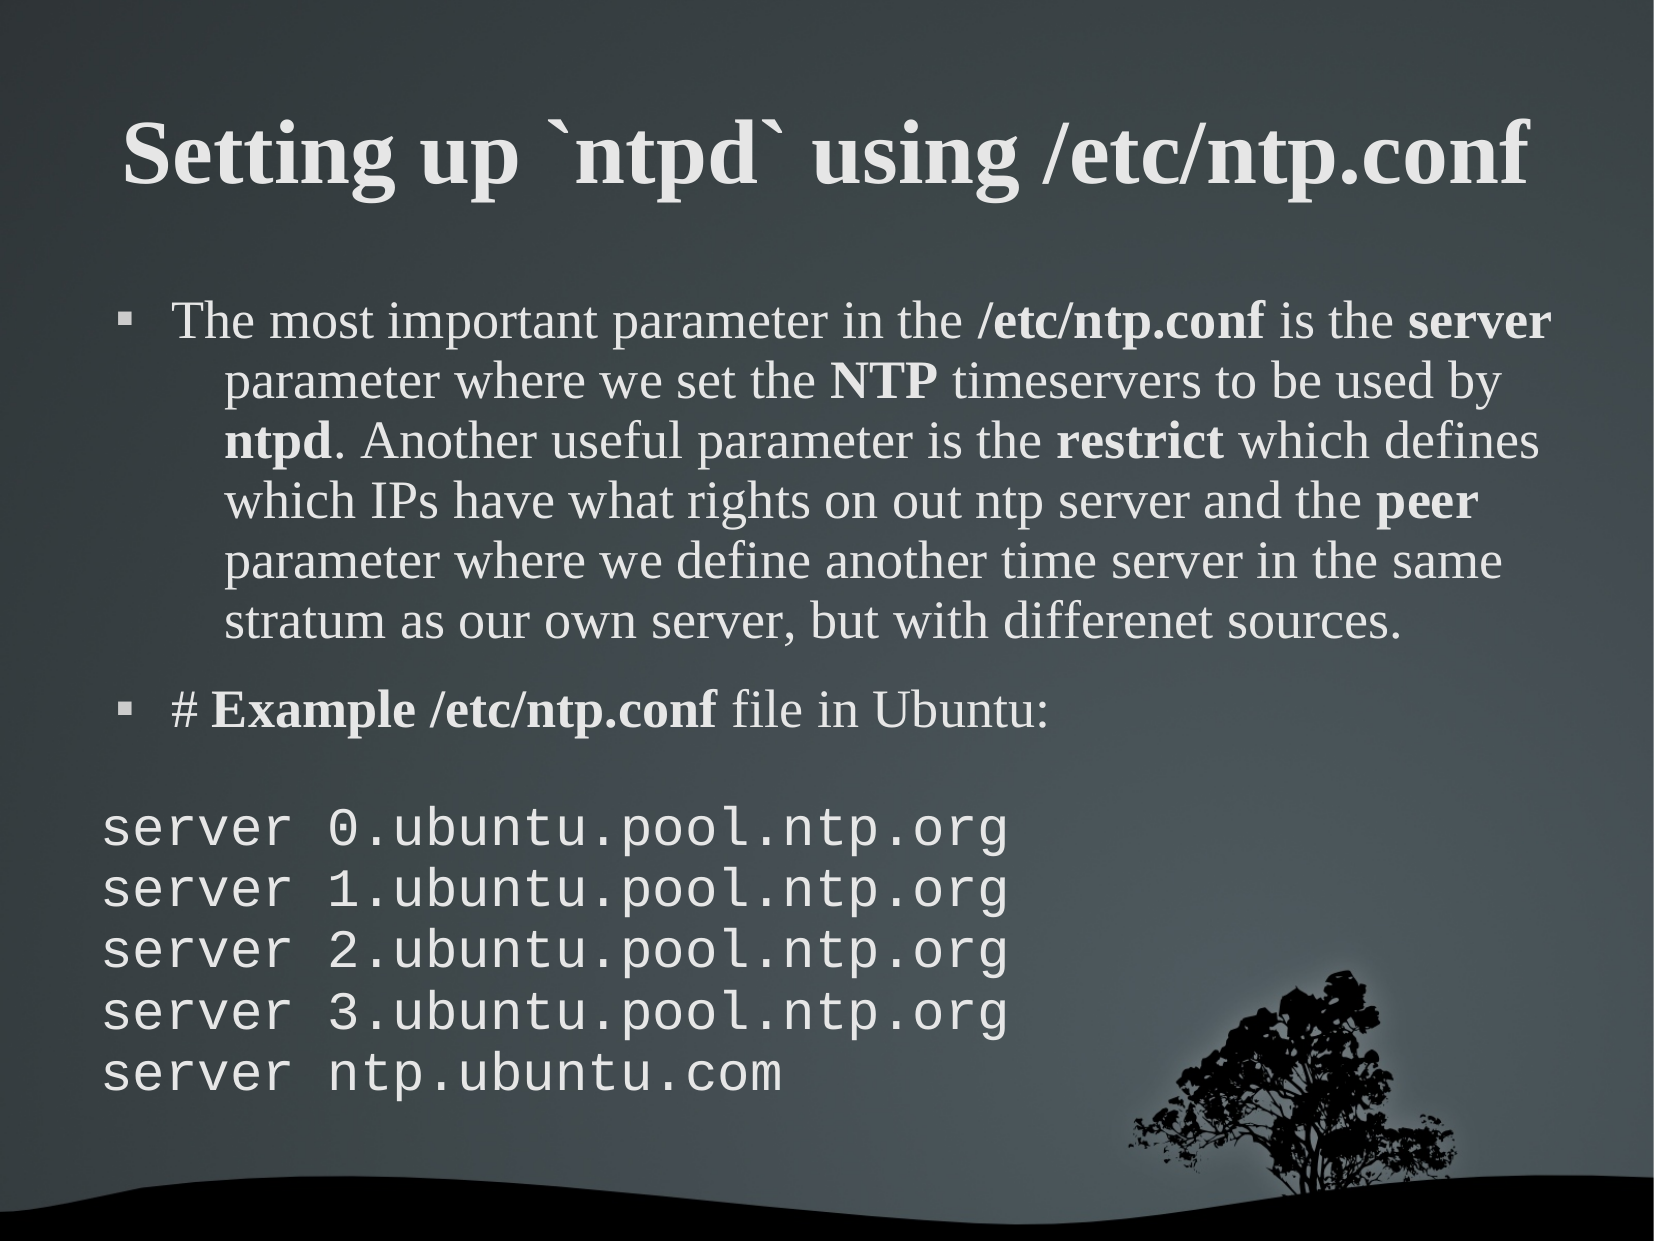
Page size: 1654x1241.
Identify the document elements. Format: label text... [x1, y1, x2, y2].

list The most important parameter in the /etc/ntp.conf is the server parameter where we set the NTP timeservers to be used by ntpd. Another useful parameter is the restrict which defines which IPs have what rights on out ntp server and the peer parameter where we define another time server in the same stratum as our own server, but with differenet sources. # Example /etc/ntp.conf file in Ubuntu: server 0.ubuntu.pool.ntp.org server 1.ubuntu.pool.ntp.org server 2.ubuntu.pool.ntp.org server 3.ubuntu.pool.ntp.org server ntp.ubuntu.com [82, 290, 1571, 1126]
title Setting up `ntpd` using /etc/ntp.conf [82, 49, 1571, 257]
picture [0, 0, 1654, 1241]
